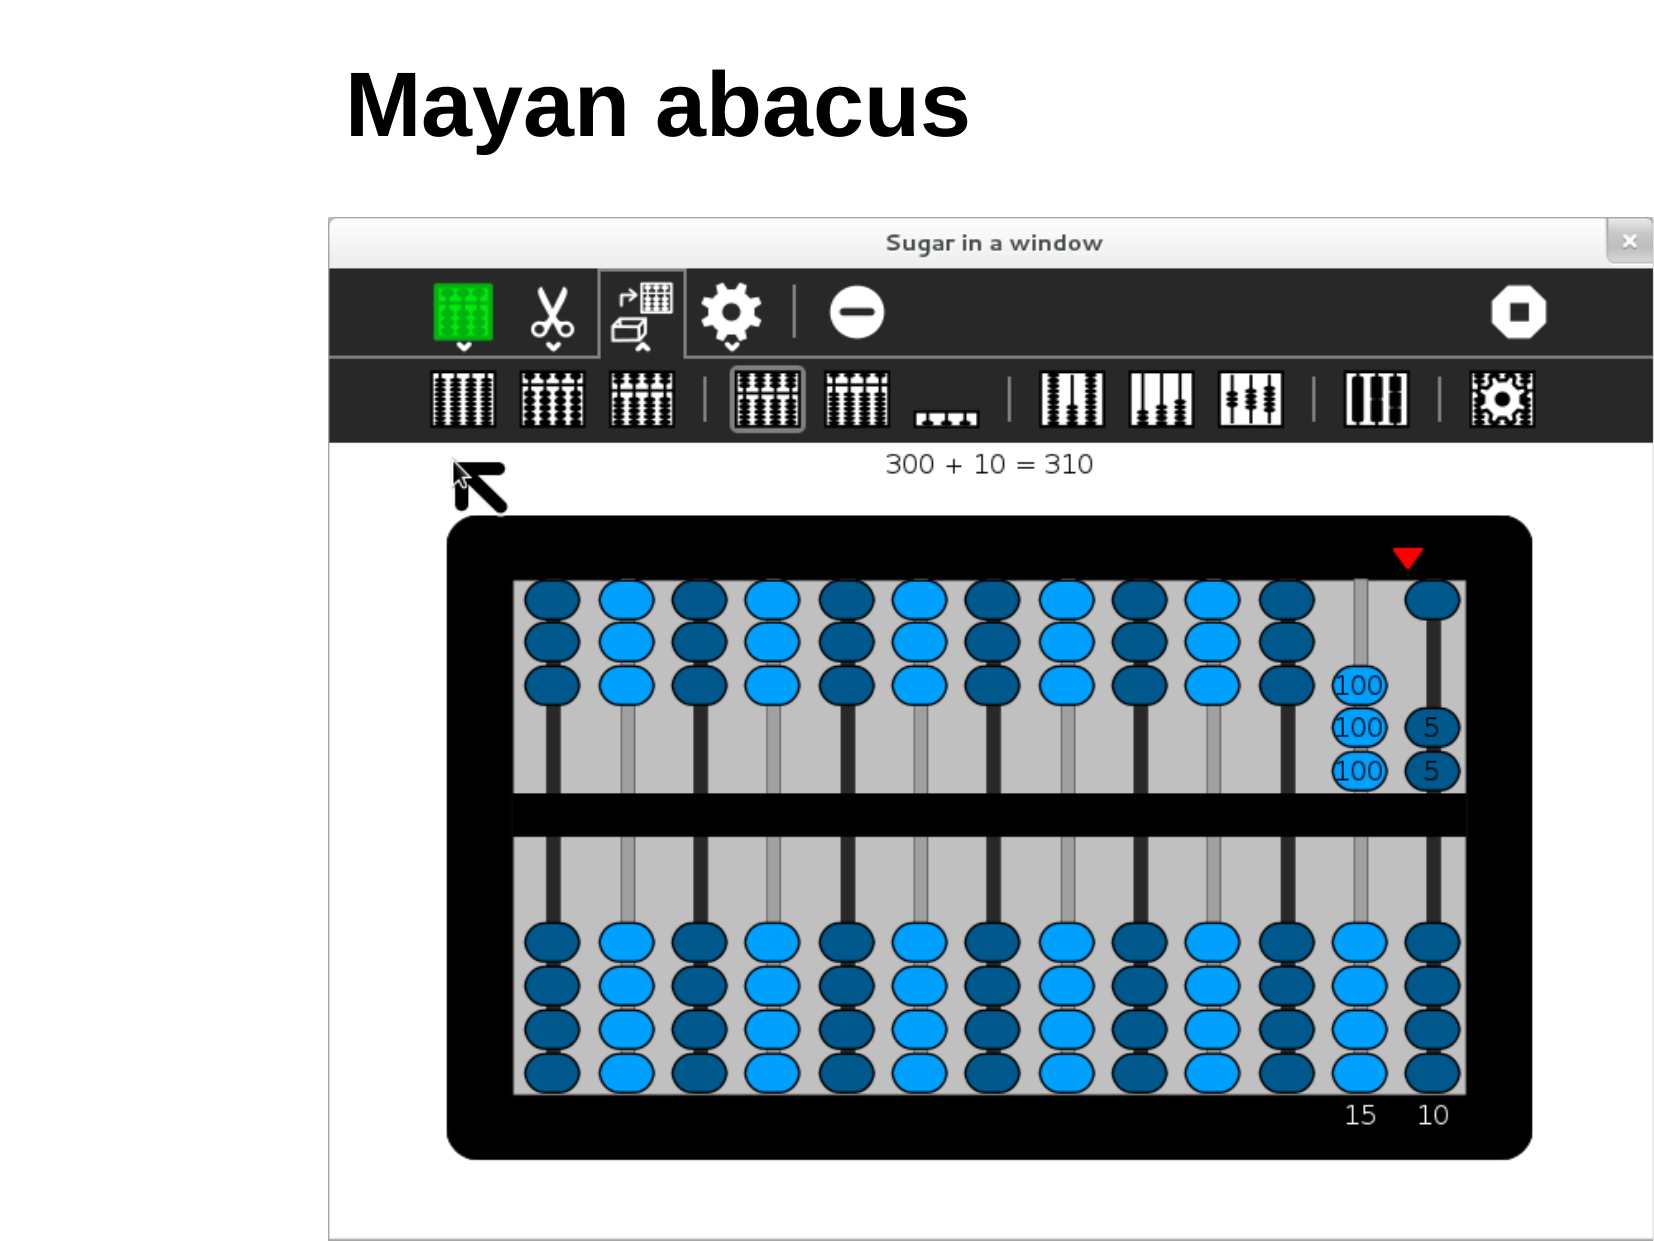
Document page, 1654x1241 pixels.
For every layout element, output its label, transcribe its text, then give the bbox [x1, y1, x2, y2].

picture [328, 217, 1654, 1241]
title Mayan abacus [345, 0, 1654, 211]
